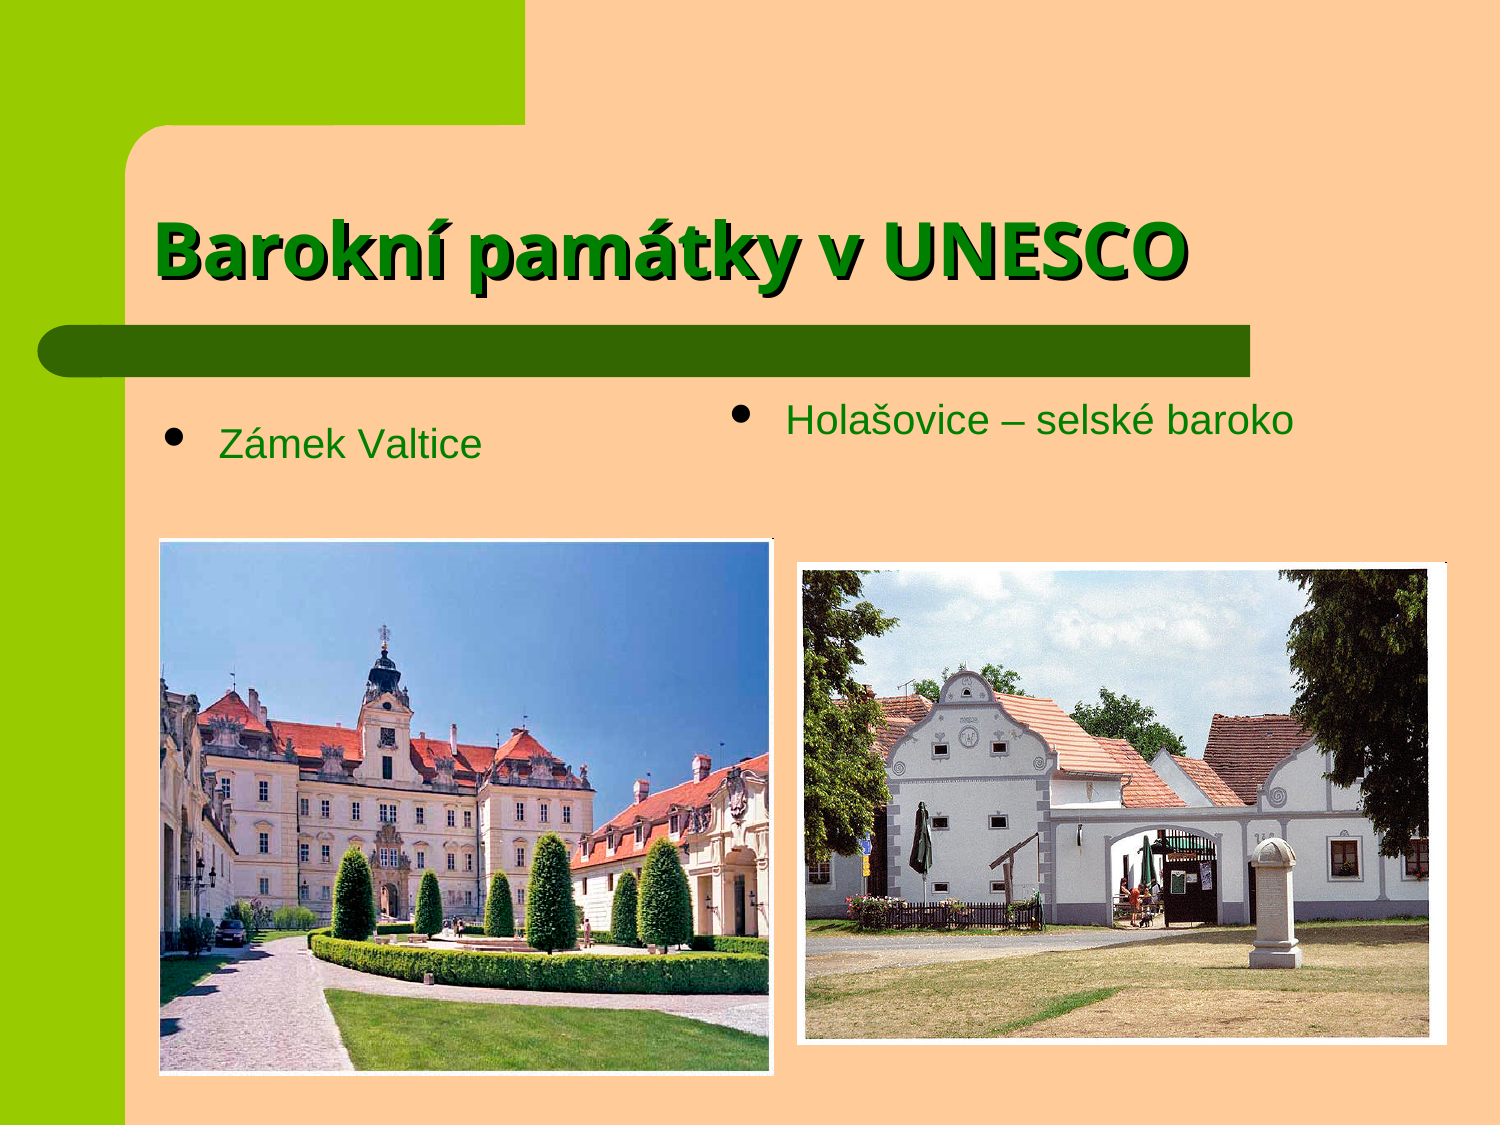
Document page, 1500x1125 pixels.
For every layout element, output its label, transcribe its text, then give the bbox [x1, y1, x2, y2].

picture [797, 562, 1447, 1045]
picture [159, 538, 774, 1076]
list Zámek Valtice [147, 408, 714, 1020]
title Barokní památky v UNESCO [136, 136, 1414, 301]
list Holašovice – selské baroko [714, 385, 1333, 997]
